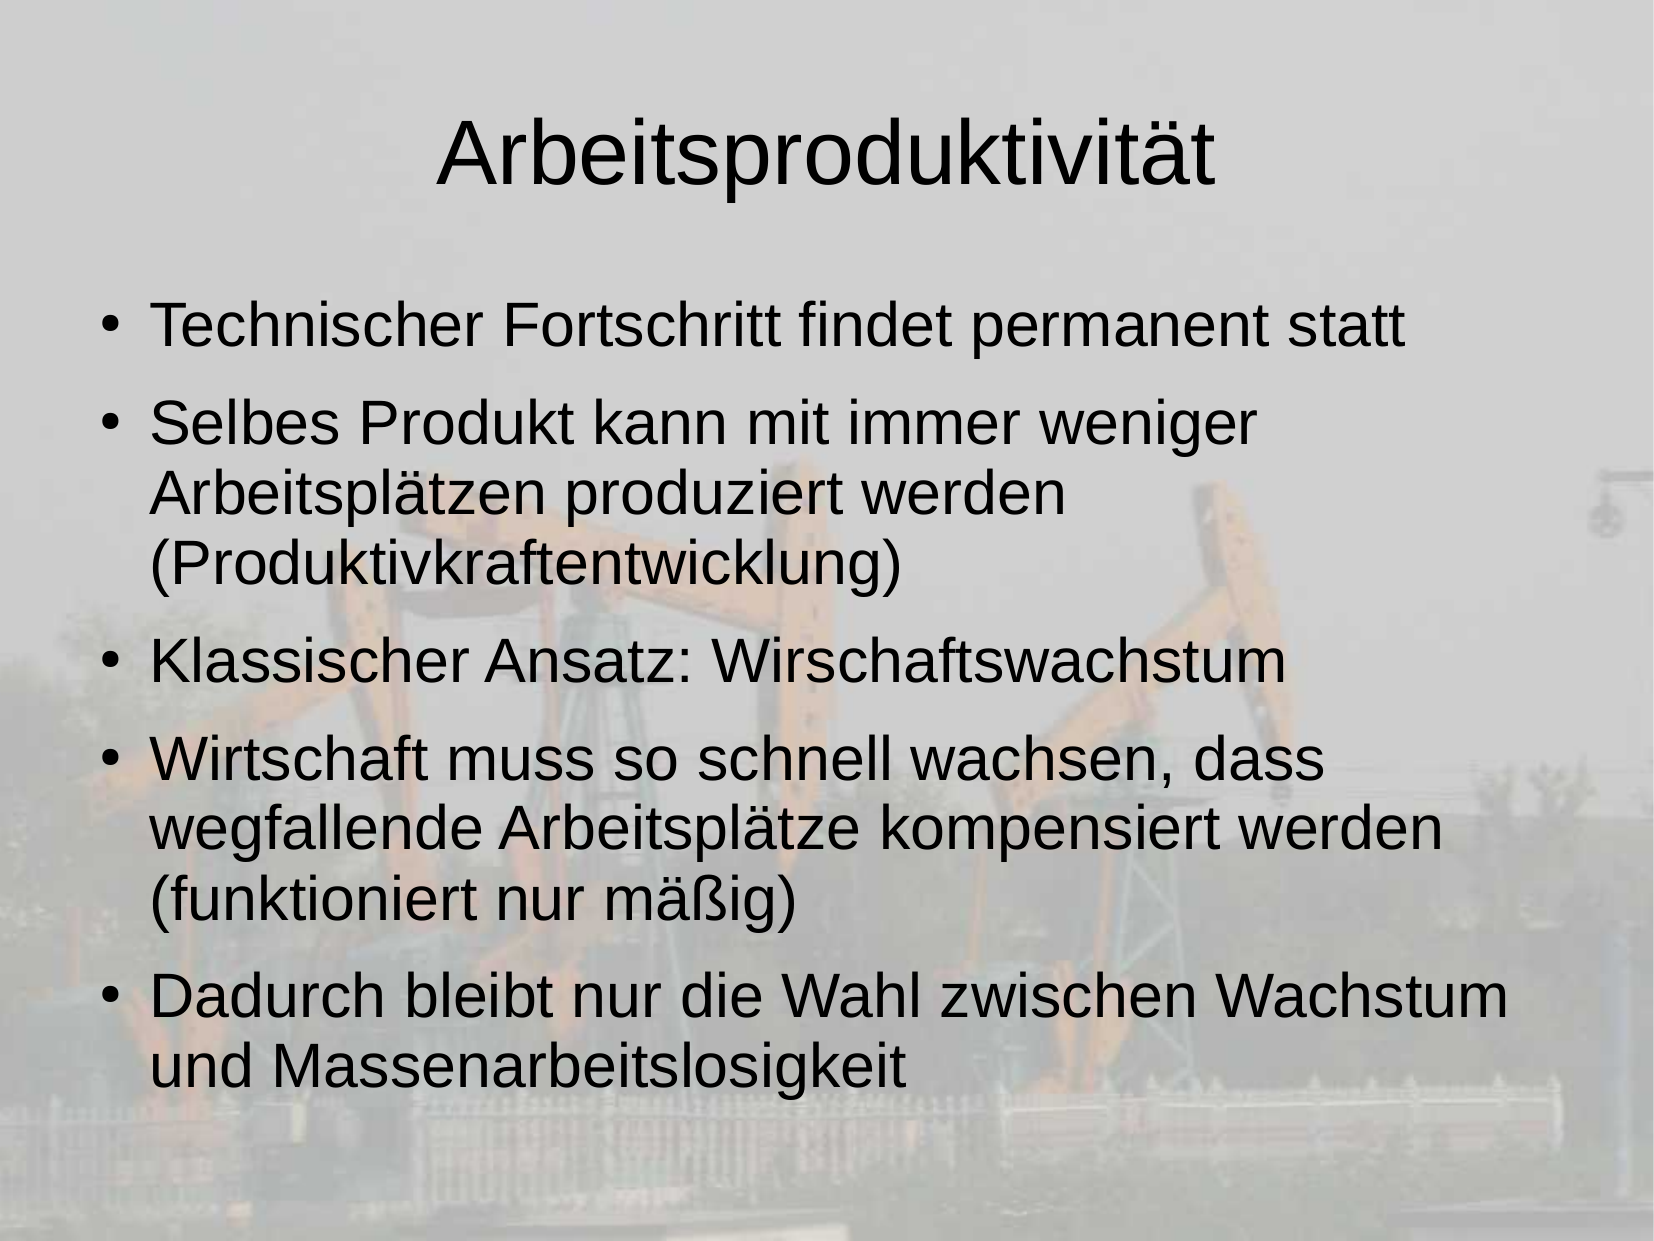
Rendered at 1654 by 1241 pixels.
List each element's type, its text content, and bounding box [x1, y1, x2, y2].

picture [0, 0, 1654, 1241]
list Technischer Fortschritt findet permanent statt Selbes Produkt kann mit immer weniger Arbeitsplätzen produziert werden (Produktivkraftentwicklung) Klassischer Ansatz: Wirschaftswachstum Wirtschaft muss so schnell wachsen, dass wegfallende Arbeitsplätze kompensiert werden (funktioniert nur mäßig) Dadurch bleibt nur die Wahl zwischen Wachstum und Massenarbeitslosigkeit [82, 290, 1571, 1109]
title Arbeitsproduktivität [82, 49, 1571, 257]
